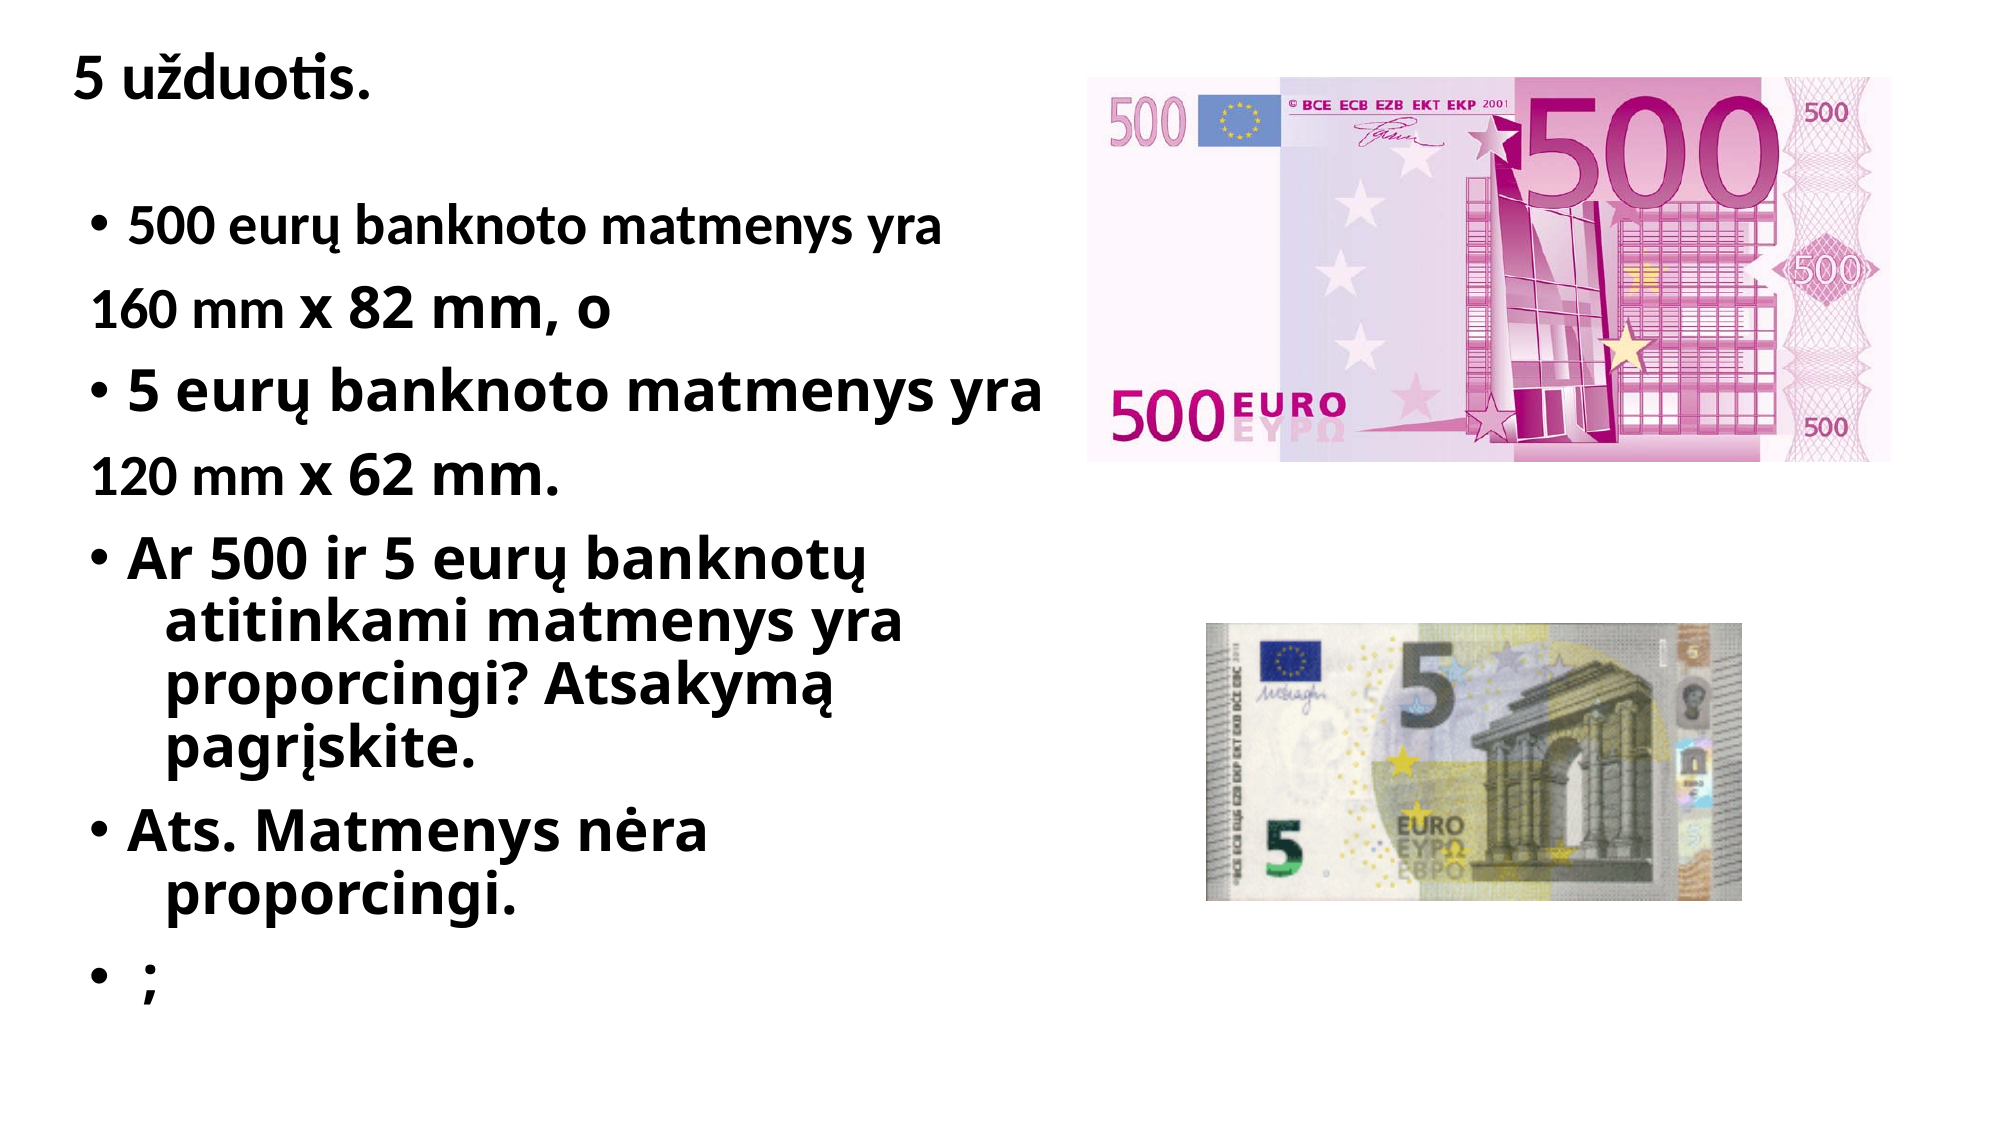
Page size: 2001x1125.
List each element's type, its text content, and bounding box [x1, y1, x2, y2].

title 5 užduotis. [57, 29, 1783, 126]
picture [1087, 77, 1891, 462]
list 500 eurų banknoto matmenys yra 160 mm x 82 mm, o 5 eurų banknoto matmenys yra 120 mm x 62 mm. Ar 500 ir 5 eurų banknotų atitinkami matmenys yra proporcingi? Atsakymą pagrįskite. Ats. Matmenys nėra proporcingi. ; [74, 186, 1088, 1056]
picture [1206, 623, 1742, 901]
